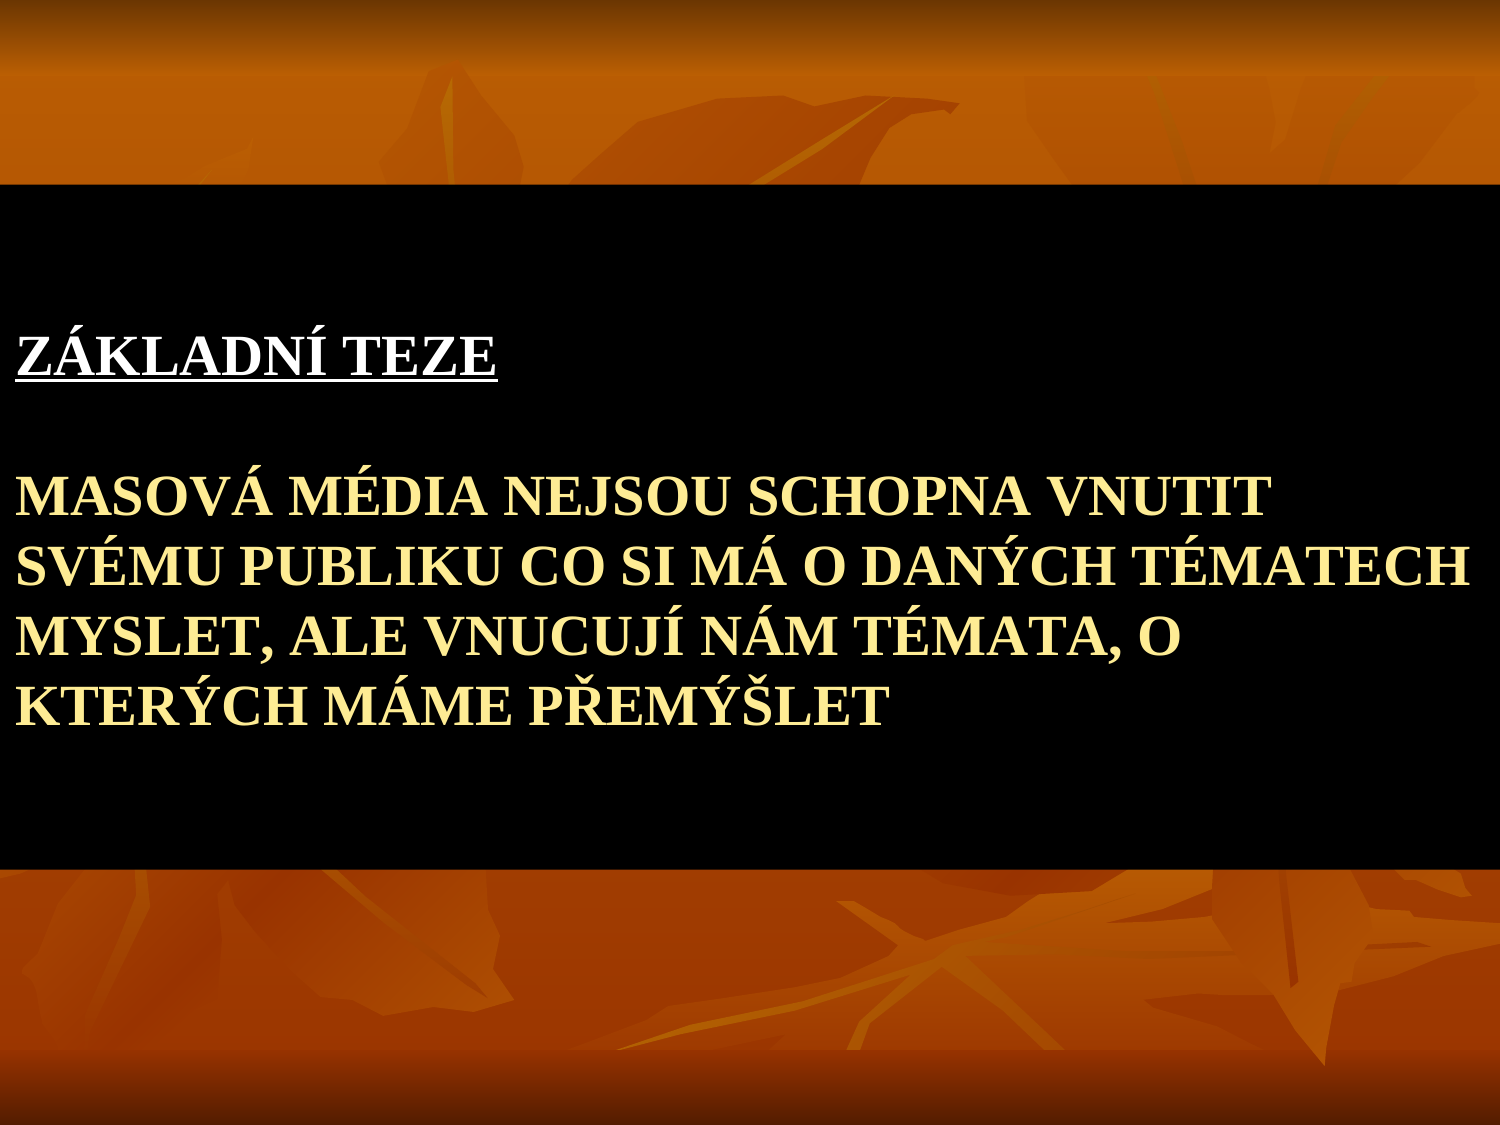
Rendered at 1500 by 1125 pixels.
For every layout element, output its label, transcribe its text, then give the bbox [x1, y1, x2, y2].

title ZÁKLADNÍ TEZE MASOVÁ MÉDIA NEJSOU SCHOPNA VNUTIT SVÉMU PUBLIKU CO SI MÁ O DANÝCH TÉMATECH MYSLET, ALE VNUCUJÍ NÁM TÉMATA, O KTERÝCH MÁME PŘEMÝŠLET [0, 184, 1500, 870]
